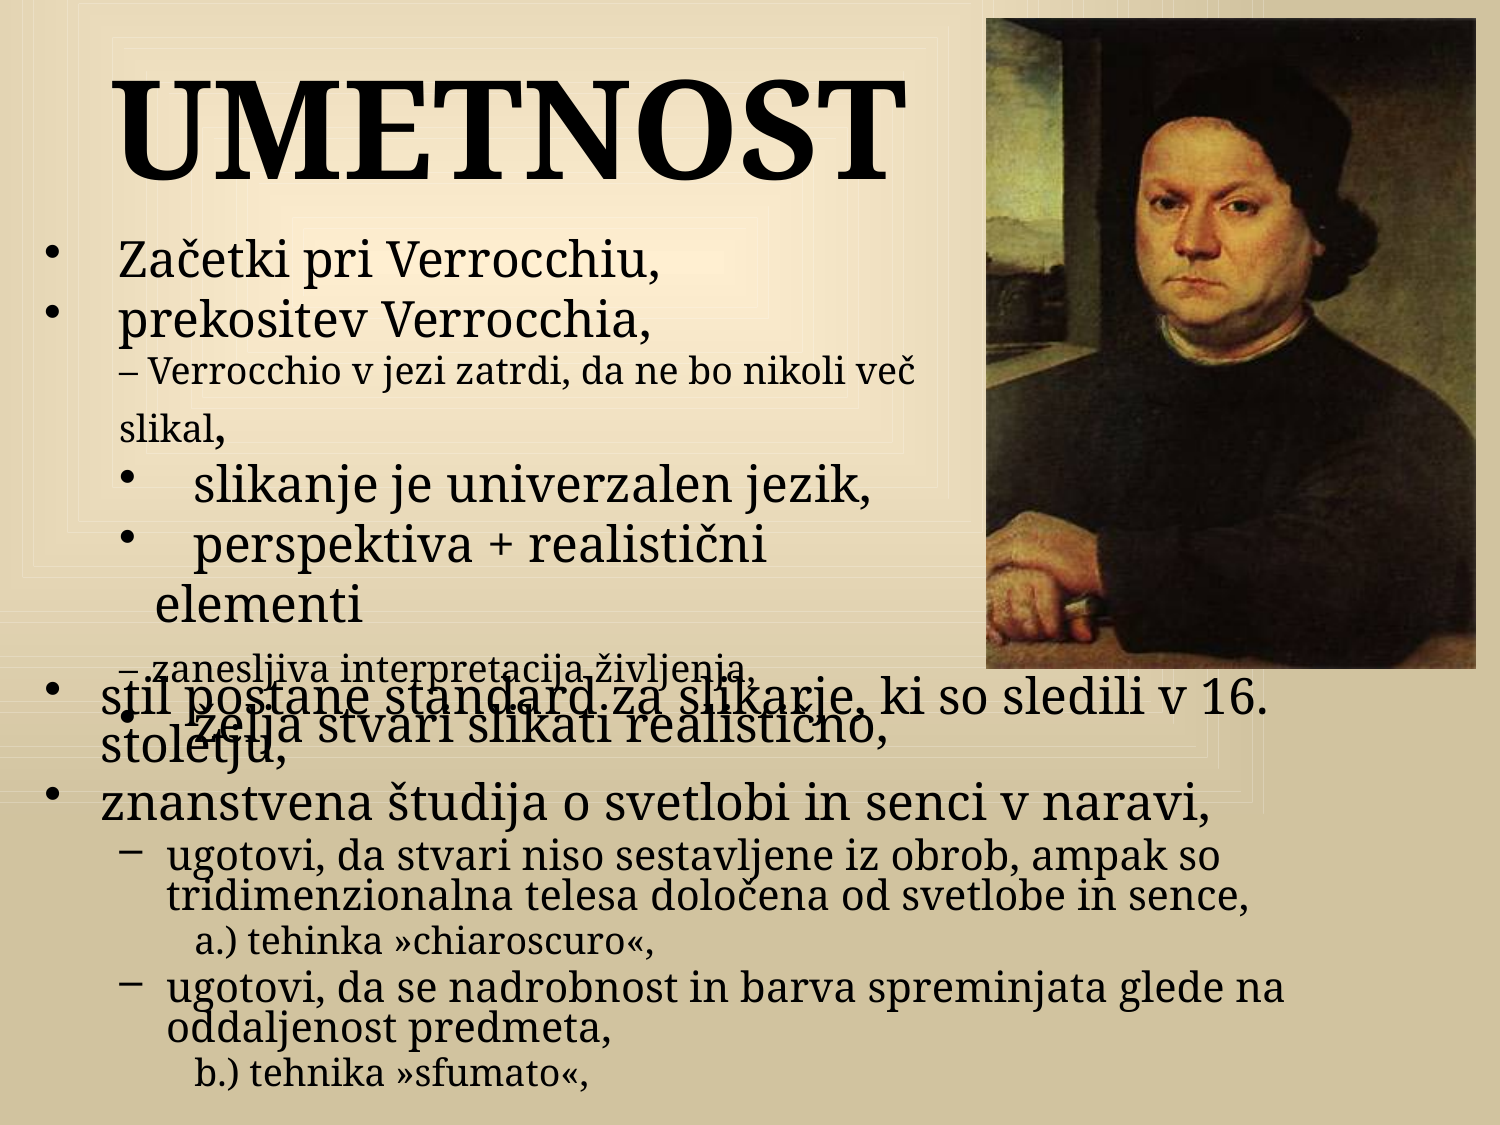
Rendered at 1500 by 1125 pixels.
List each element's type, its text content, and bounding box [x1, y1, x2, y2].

text_box Začetki pri Verrocchiu, prekositev Verrocchia, – Verrocchio v jezi zatrdi, da ne bo nikoli več slikal, slikanje je univerzalen jezik, perspektiva + realistični elementi – zanesljiva interpretacija življenja, želja stvari slikati realistično, [29, 219, 987, 820]
title UMETNOST [29, 31, 986, 219]
list stil postane standard za slikarje, ki so sledili v 16. stoletju, znanstvena študija o svetlobi in senci v naravi, ugotovi, da stvari niso sestavljene iz obrob, ampak so tridimenzionalna telesa določena od svetlobe in sence, a.) tehinka »chiaroscuro«, ugotovi, da se nadrobnost in barva spreminjata glede na oddaljenost predmeta, b.) tehnika »sfumato«, [29, 668, 1483, 1071]
picture [986, 18, 1476, 669]
